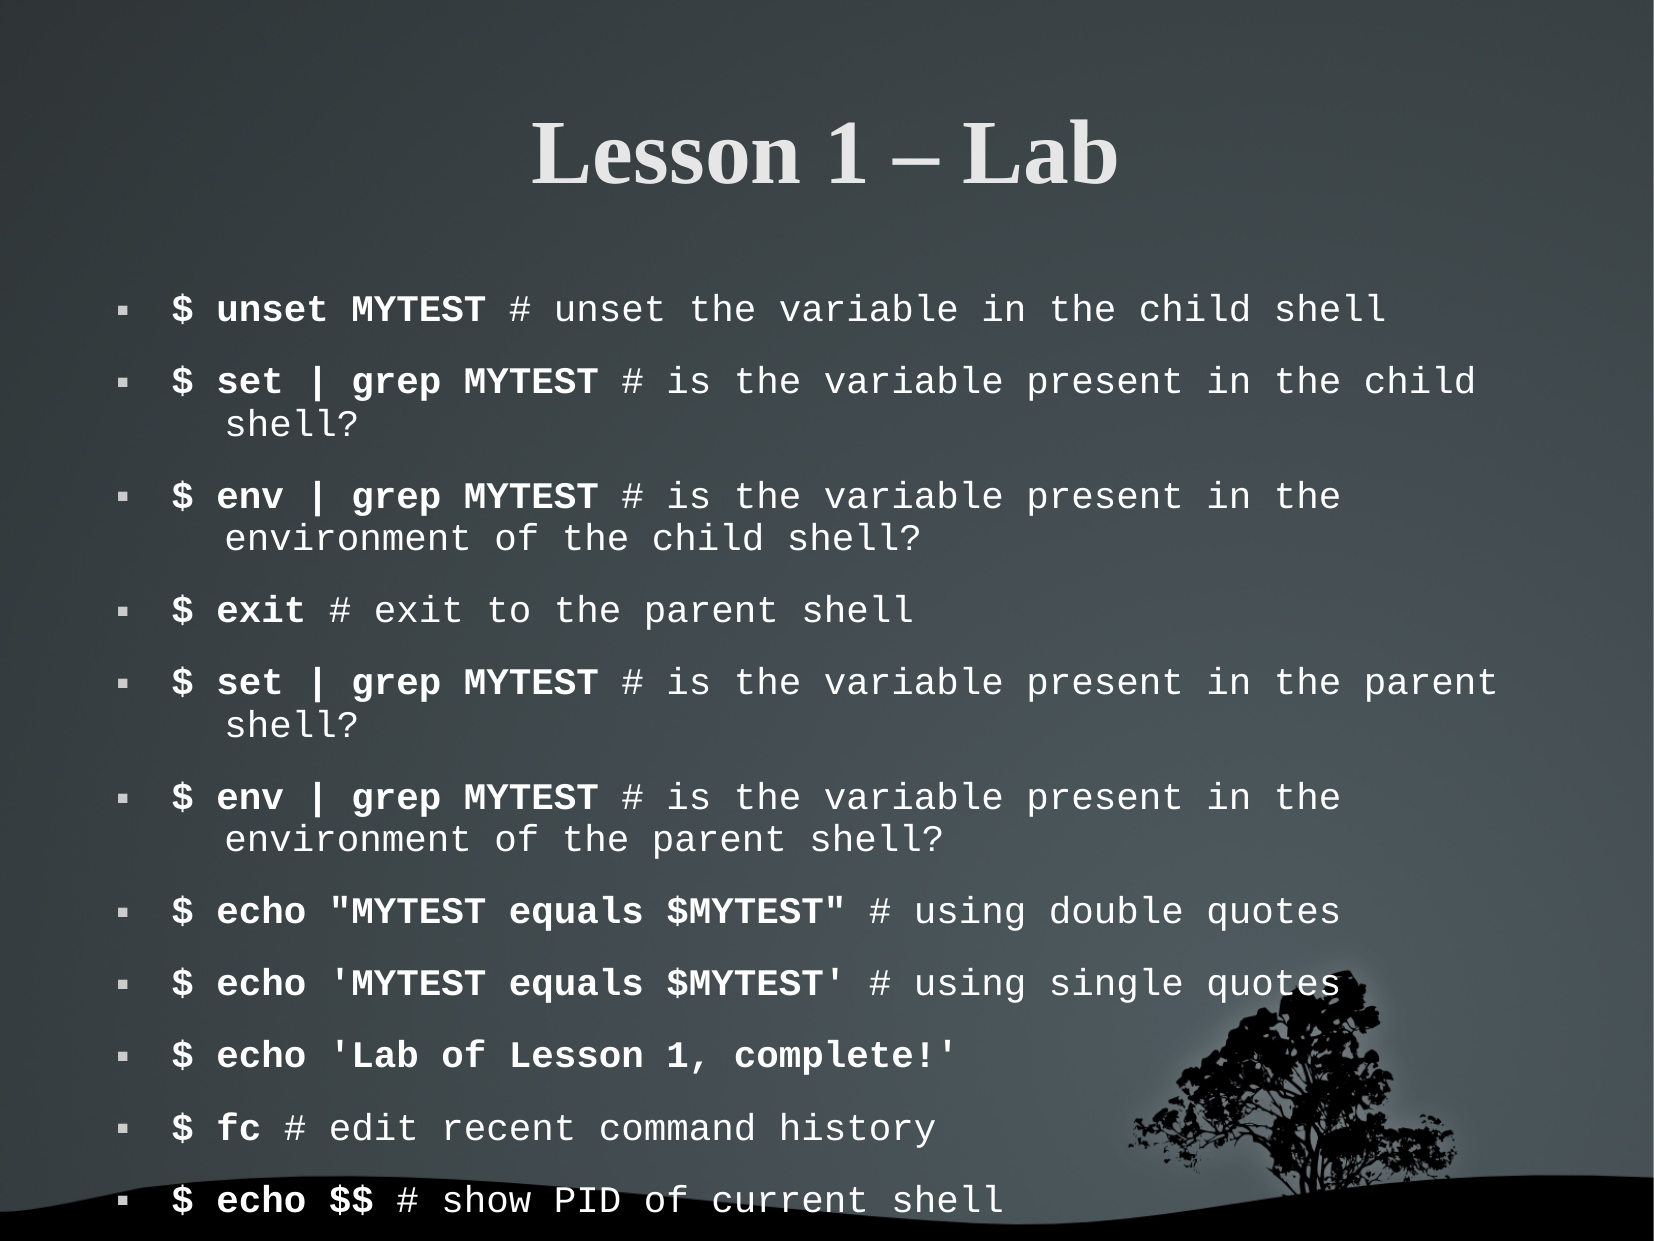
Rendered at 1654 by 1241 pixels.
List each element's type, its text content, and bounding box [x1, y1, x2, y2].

picture [0, 0, 1654, 1241]
title Lesson 1 – Lab [82, 49, 1571, 257]
list $ unset MYTEST # unset the variable in the child shell $ set | grep MYTEST # is the variable present in the child shell? $ env | grep MYTEST # is the variable present in the environment of the child shell? $ exit # exit to the parent shell $ set | grep MYTEST # is the variable present in the parent shell? $ env | grep MYTEST # is the variable present in the environment of the parent shell? $ echo "MYTEST equals $MYTEST" # using double quotes $ echo 'MYTEST equals $MYTEST' # using single quotes $ echo 'Lab of Lesson 1, complete!' $ fc # edit recent command history $ echo $$ # show PID of current shell $ bash # create a child shell $ echo $$ # show PID of current shell [82, 290, 1571, 1174]
